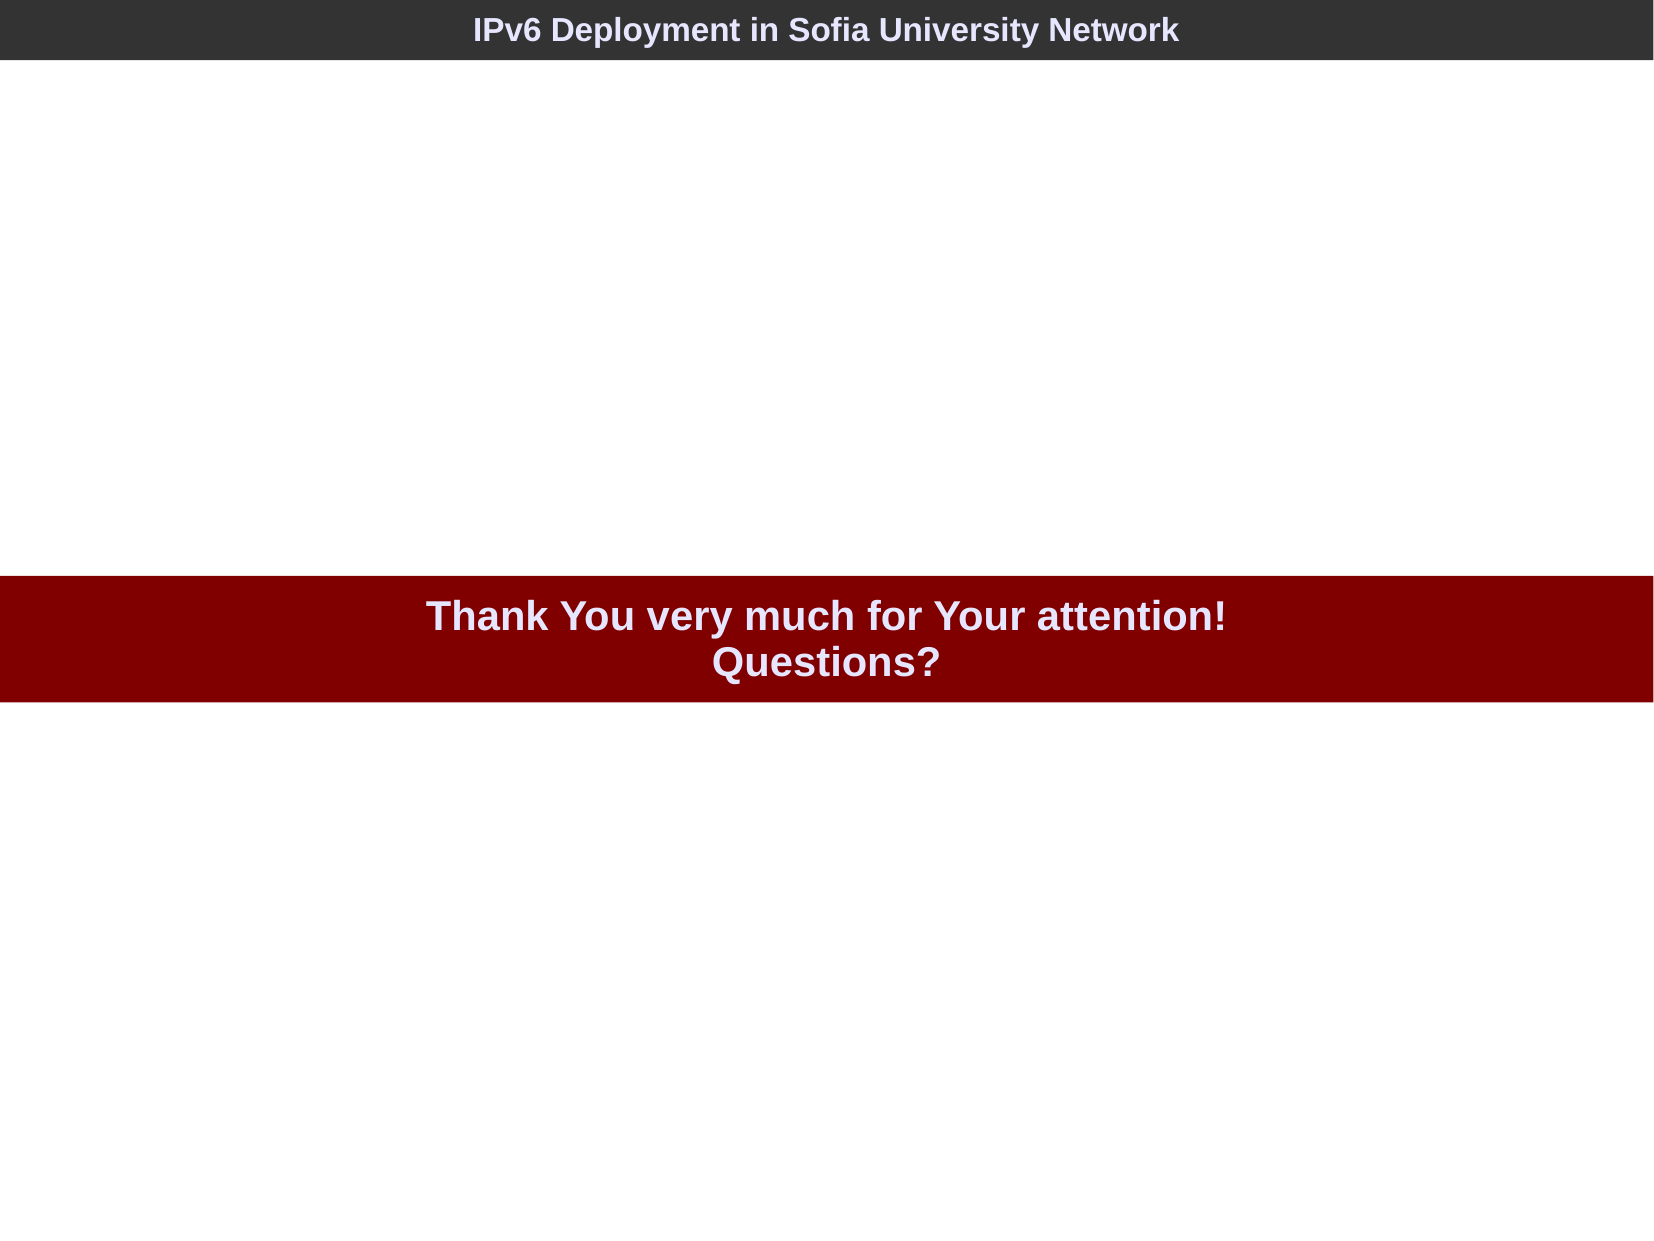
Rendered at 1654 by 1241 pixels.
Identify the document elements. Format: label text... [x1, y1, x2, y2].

text_box IPv6 Deployment in Sofia University Network [0, 0, 1654, 61]
text_box Thank You very much for Your attention! Questions? [0, 575, 1654, 703]
